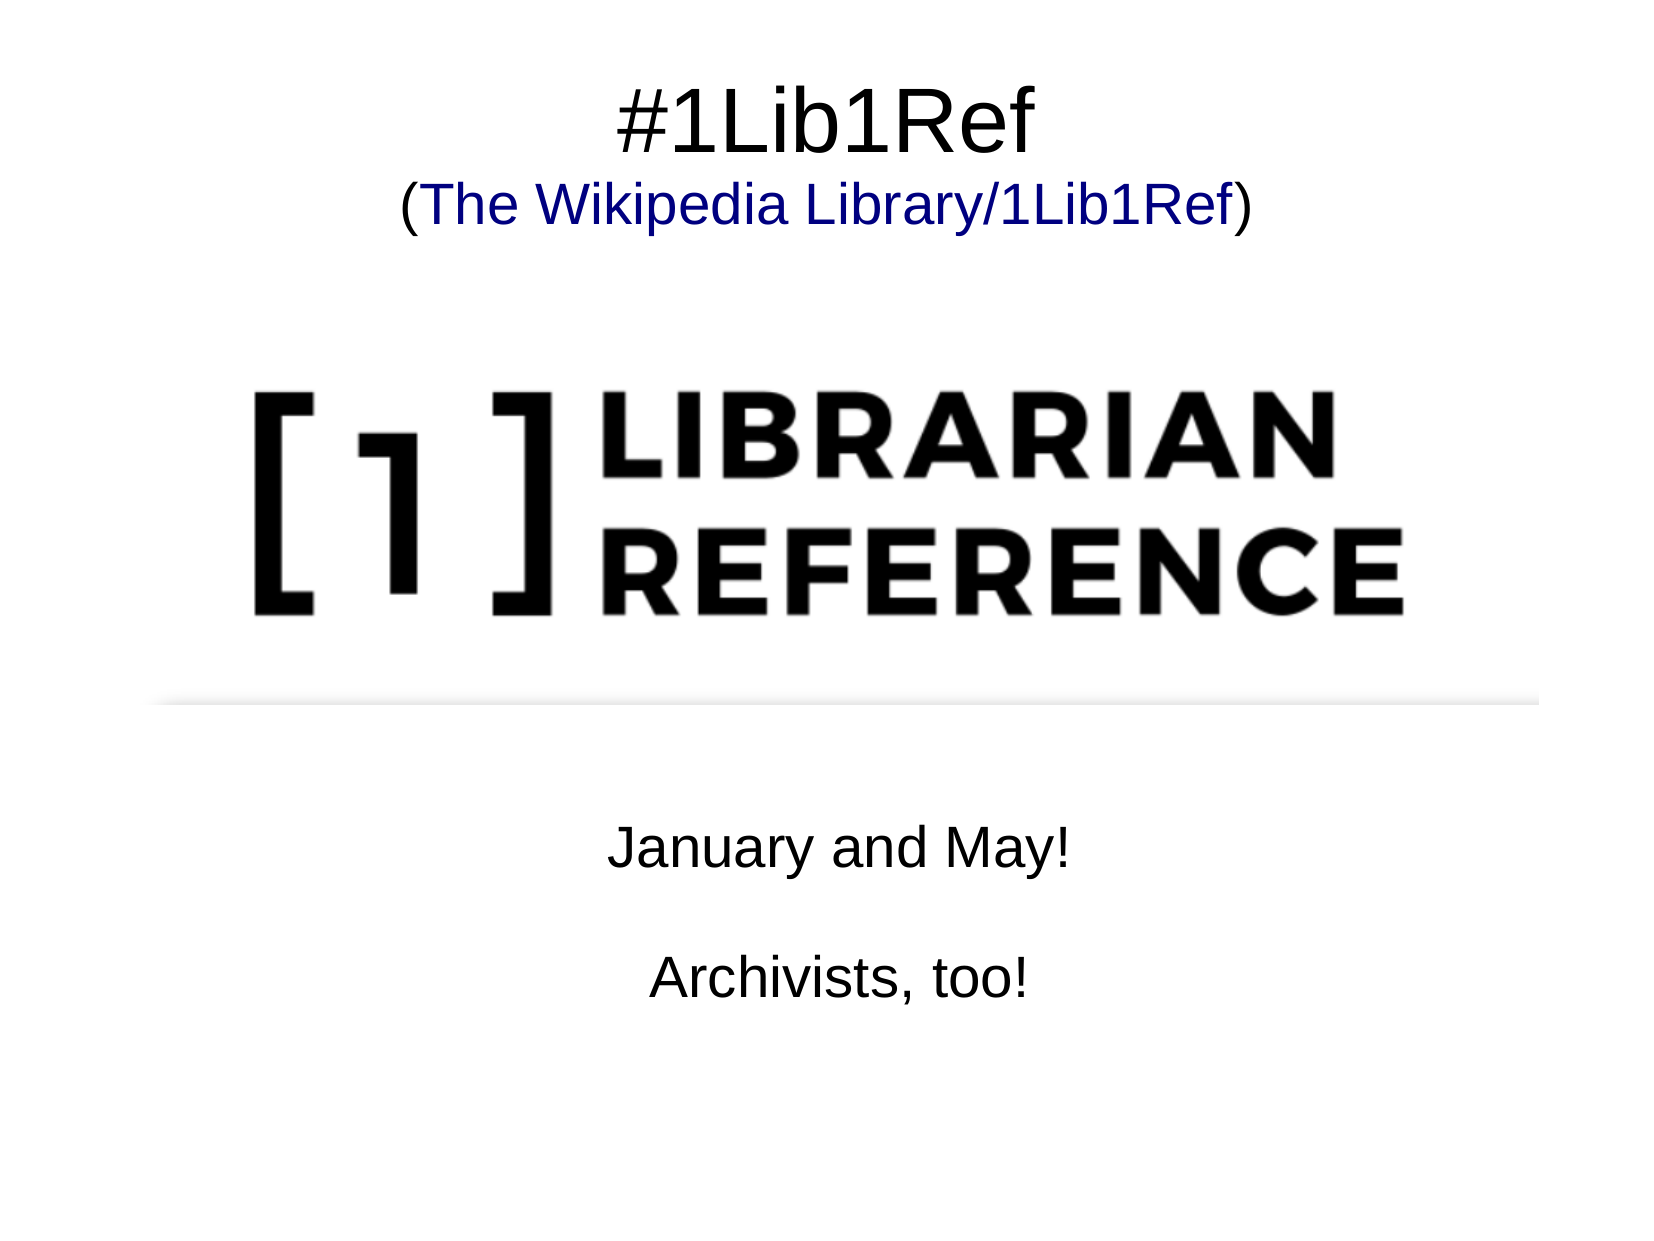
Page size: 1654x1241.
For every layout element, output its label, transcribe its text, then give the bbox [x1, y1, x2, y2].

title #1Lib1Ref (The Wikipedia Library/1Lib1Ref) [82, 49, 1571, 257]
picture [134, 324, 1539, 705]
text_box January and May! Archivists, too! [456, 807, 1223, 1018]
